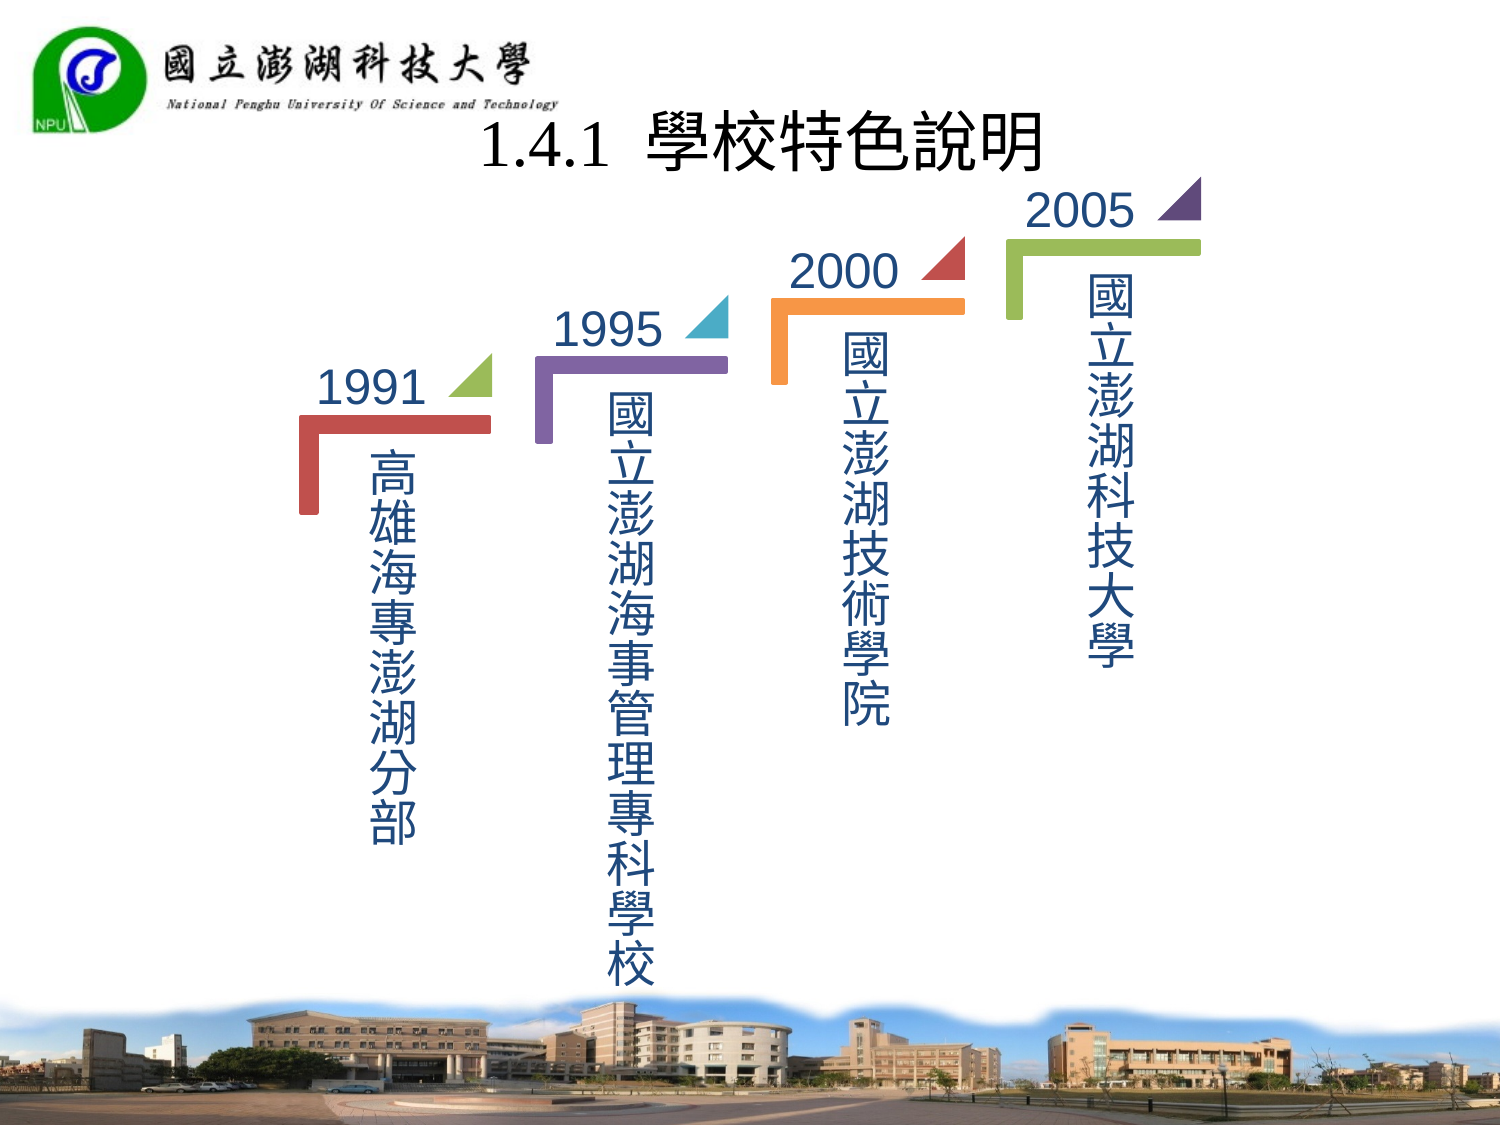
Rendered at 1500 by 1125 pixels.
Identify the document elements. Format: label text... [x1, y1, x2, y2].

text_box [928, 241, 963, 278]
text_box [455, 358, 490, 395]
text_box 國立澎湖技術學院 [812, 314, 903, 752]
text_box 1991 [301, 347, 455, 423]
text_box 高雄海專澎湖分部 [339, 432, 429, 882]
text_box [691, 299, 727, 337]
picture [0, 0, 1500, 1125]
text_box [301, 416, 490, 513]
text_box 1.4.1 學校特色說明 [324, 91, 1199, 188]
text_box 2005 [1009, 188, 1164, 246]
text_box [537, 358, 726, 442]
text_box [1008, 241, 1199, 318]
text_box [1162, 181, 1199, 219]
text_box 國立澎湖海事管理專科學校 [577, 373, 668, 1015]
text_box 1995 [537, 288, 691, 364]
text_box 國立澎湖科技大學 [1057, 255, 1148, 711]
text_box [772, 299, 963, 383]
text_box 2000 [773, 230, 928, 307]
